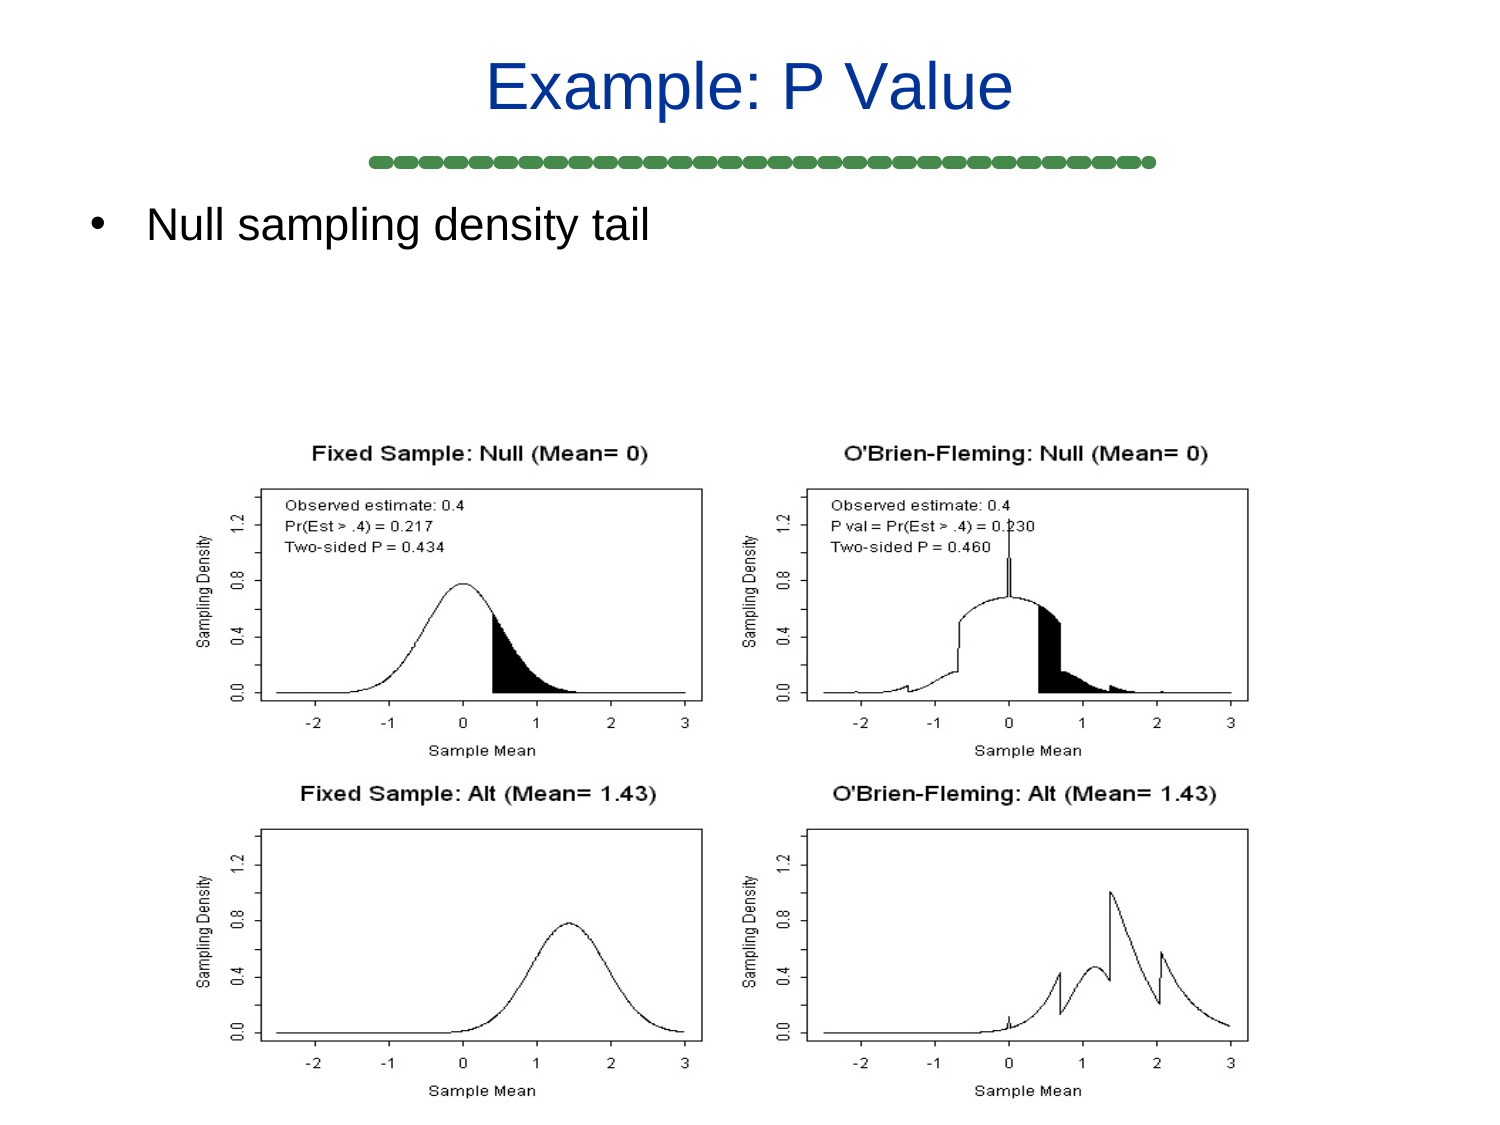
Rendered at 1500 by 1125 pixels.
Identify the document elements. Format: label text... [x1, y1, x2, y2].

title Example: P Value [37, 24, 1463, 141]
list Null sampling density tail [75, 187, 1426, 1050]
picture [174, 418, 1300, 1125]
